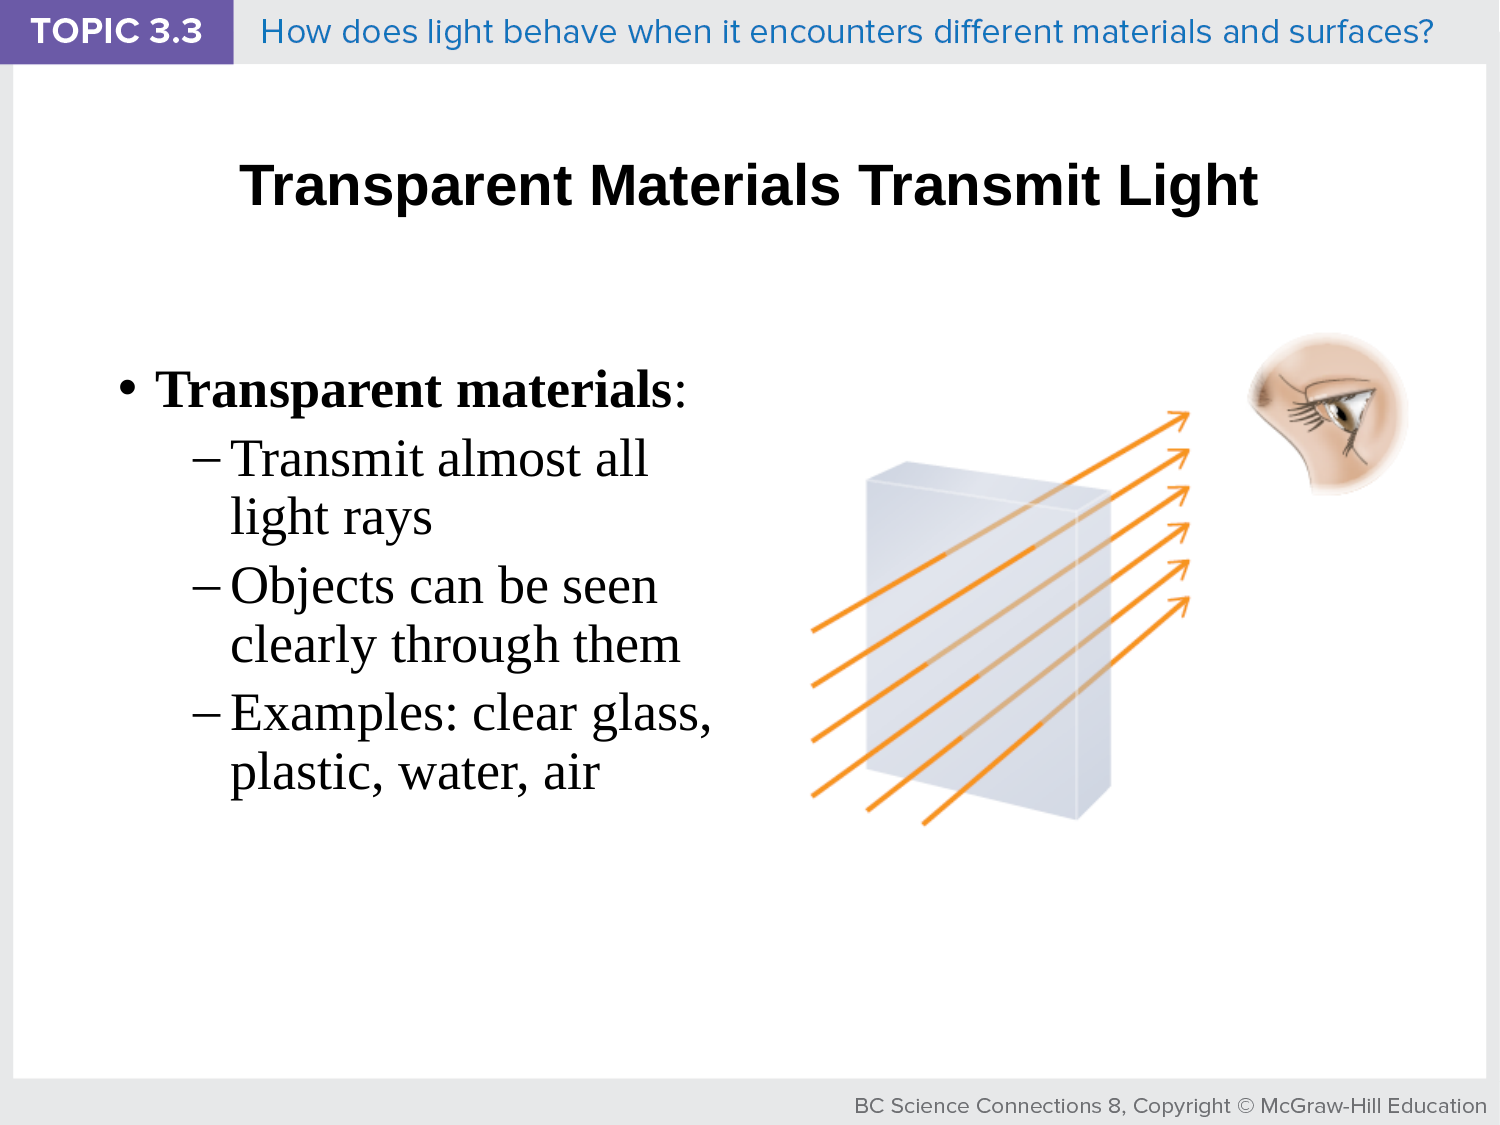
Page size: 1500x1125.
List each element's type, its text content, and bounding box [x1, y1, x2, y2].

title Transparent Materials Transmit Light [103, 76, 1397, 298]
list Transparent materials: Transmit almost all light rays Objects can be seen clearly through them Examples: clear glass, plastic, water, air [103, 353, 774, 1014]
picture [0, 0, 1500, 1082]
